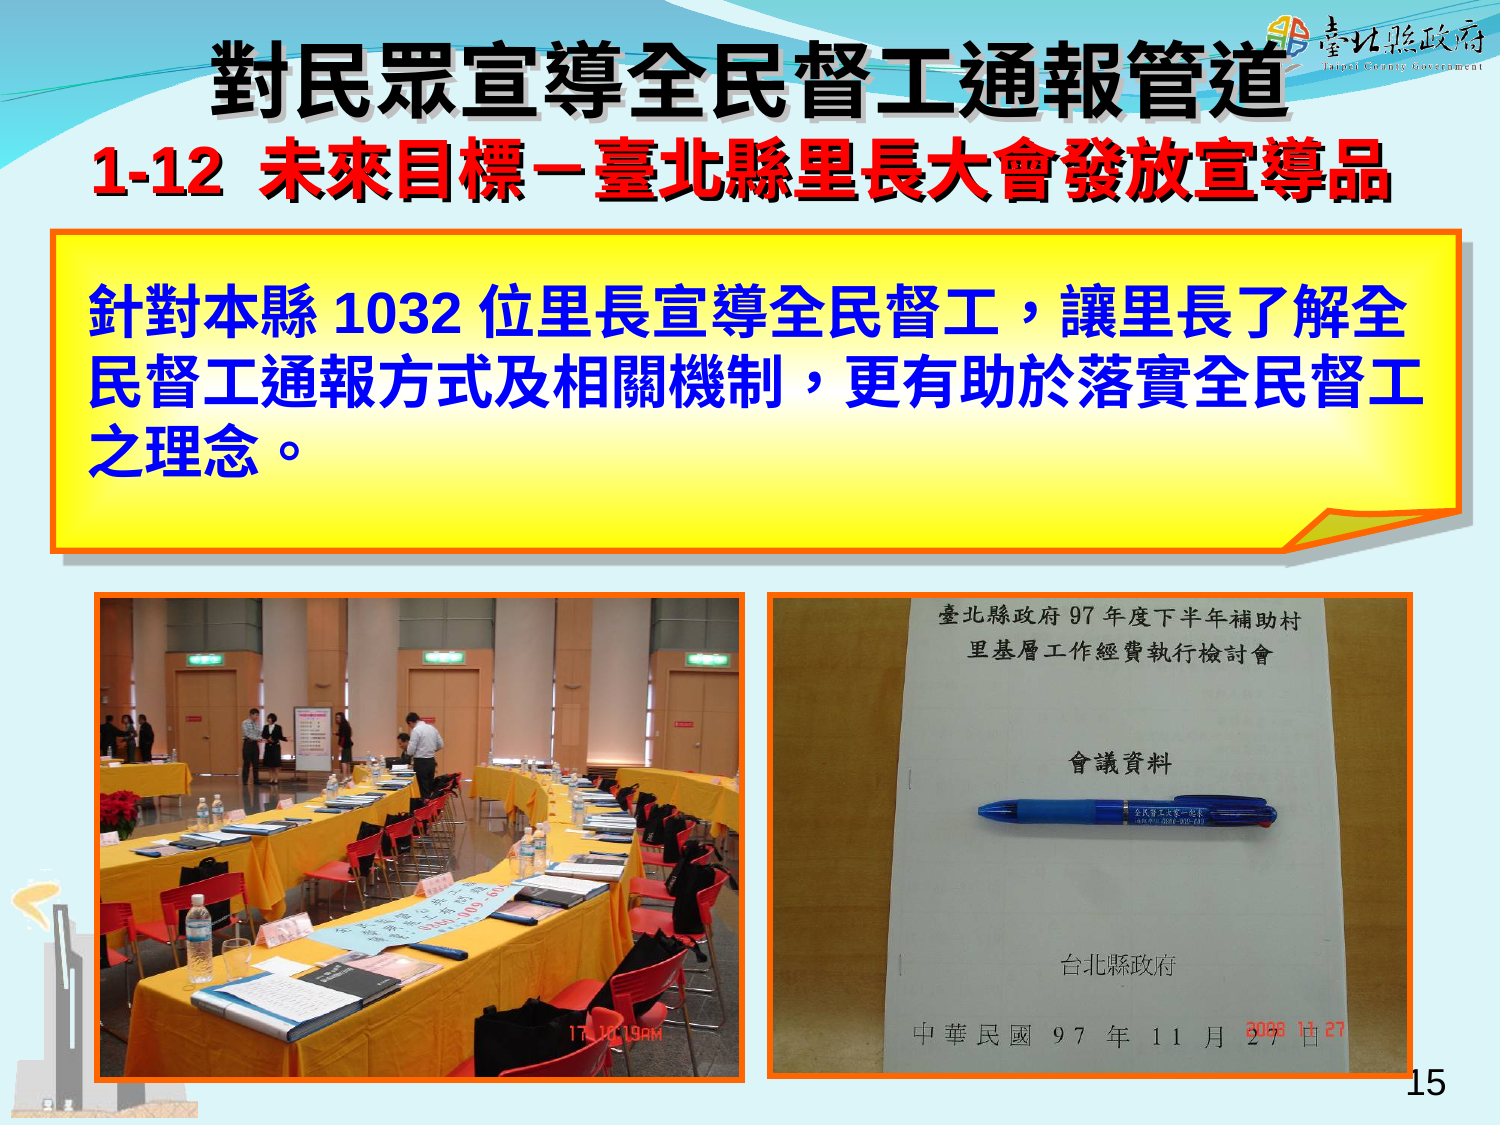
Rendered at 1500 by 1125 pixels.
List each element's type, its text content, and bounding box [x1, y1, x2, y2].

title 對民眾宣導全民督工通報管道 [75, 19, 1426, 113]
list 1-12 未來目標－臺北縣里長大會發放宣導品 [75, 113, 1426, 220]
text_box 針對本縣1032位里長宣導全民督工，讓里長了解全民督工通報方式及相關機制，更有助於落實全民督工之理念。 [53, 231, 1459, 551]
picture [0, 0, 1500, 102]
picture [773, 597, 1407, 1073]
picture [11, 869, 198, 1118]
picture [100, 597, 739, 1077]
